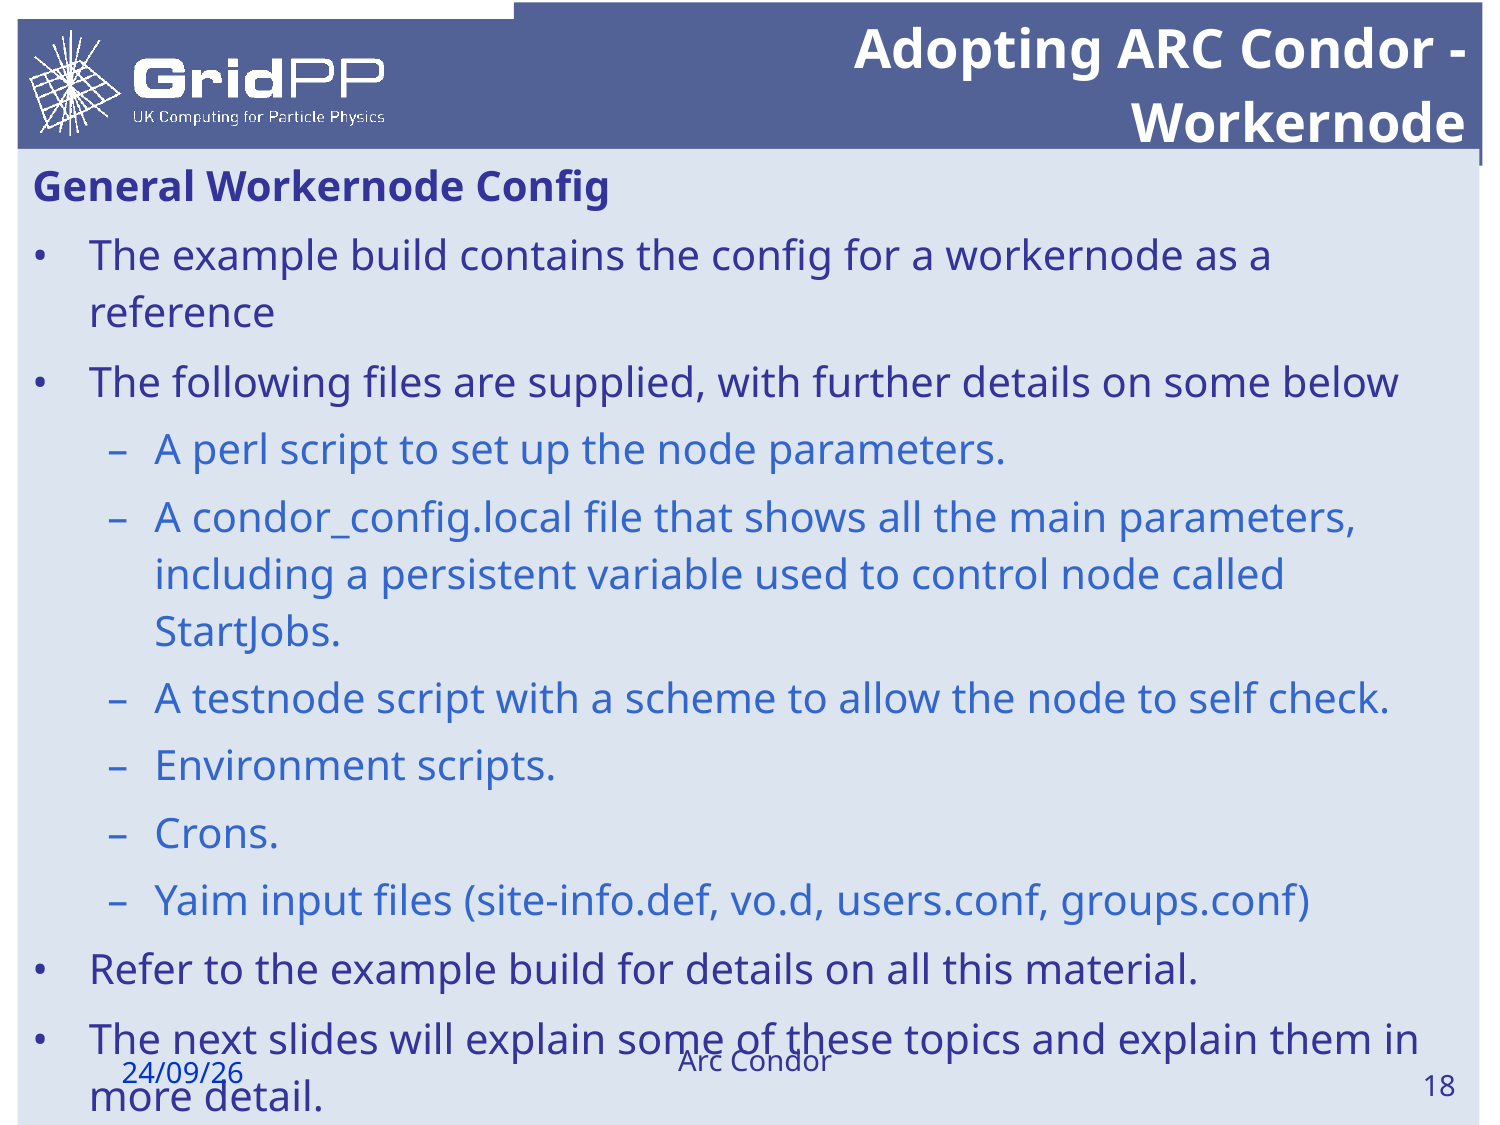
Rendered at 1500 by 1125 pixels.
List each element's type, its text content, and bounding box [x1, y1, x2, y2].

text_box Arc Condor [536, 1034, 975, 1094]
picture [29, 30, 384, 136]
text_box <number> [1388, 1059, 1471, 1094]
list General Workernode Config The example build contains the config for a workernode as a reference The following files are supplied, with further details on some below A perl script to set up the node parameters. A condor_config.local file that shows all the main parameters, including a persistent variable used to control node called StartJobs. A testnode script with a scheme to allow the node to self check. Environment scripts. Crons. Yaim input files (site-info.def, vo.d, users.conf, groups.conf) Refer to the example build for details on all this material. The next slides will explain some of these topics and explain them in more detail. Worker nodes also need a set of user accounts; we use the same scheme as we did on the head nodes with Yaim. [17, 148, 1480, 1079]
title Adopting ARC Condor - Workernode [513, 19, 1483, 149]
text_box 02/03/16 [29, 1046, 337, 1095]
